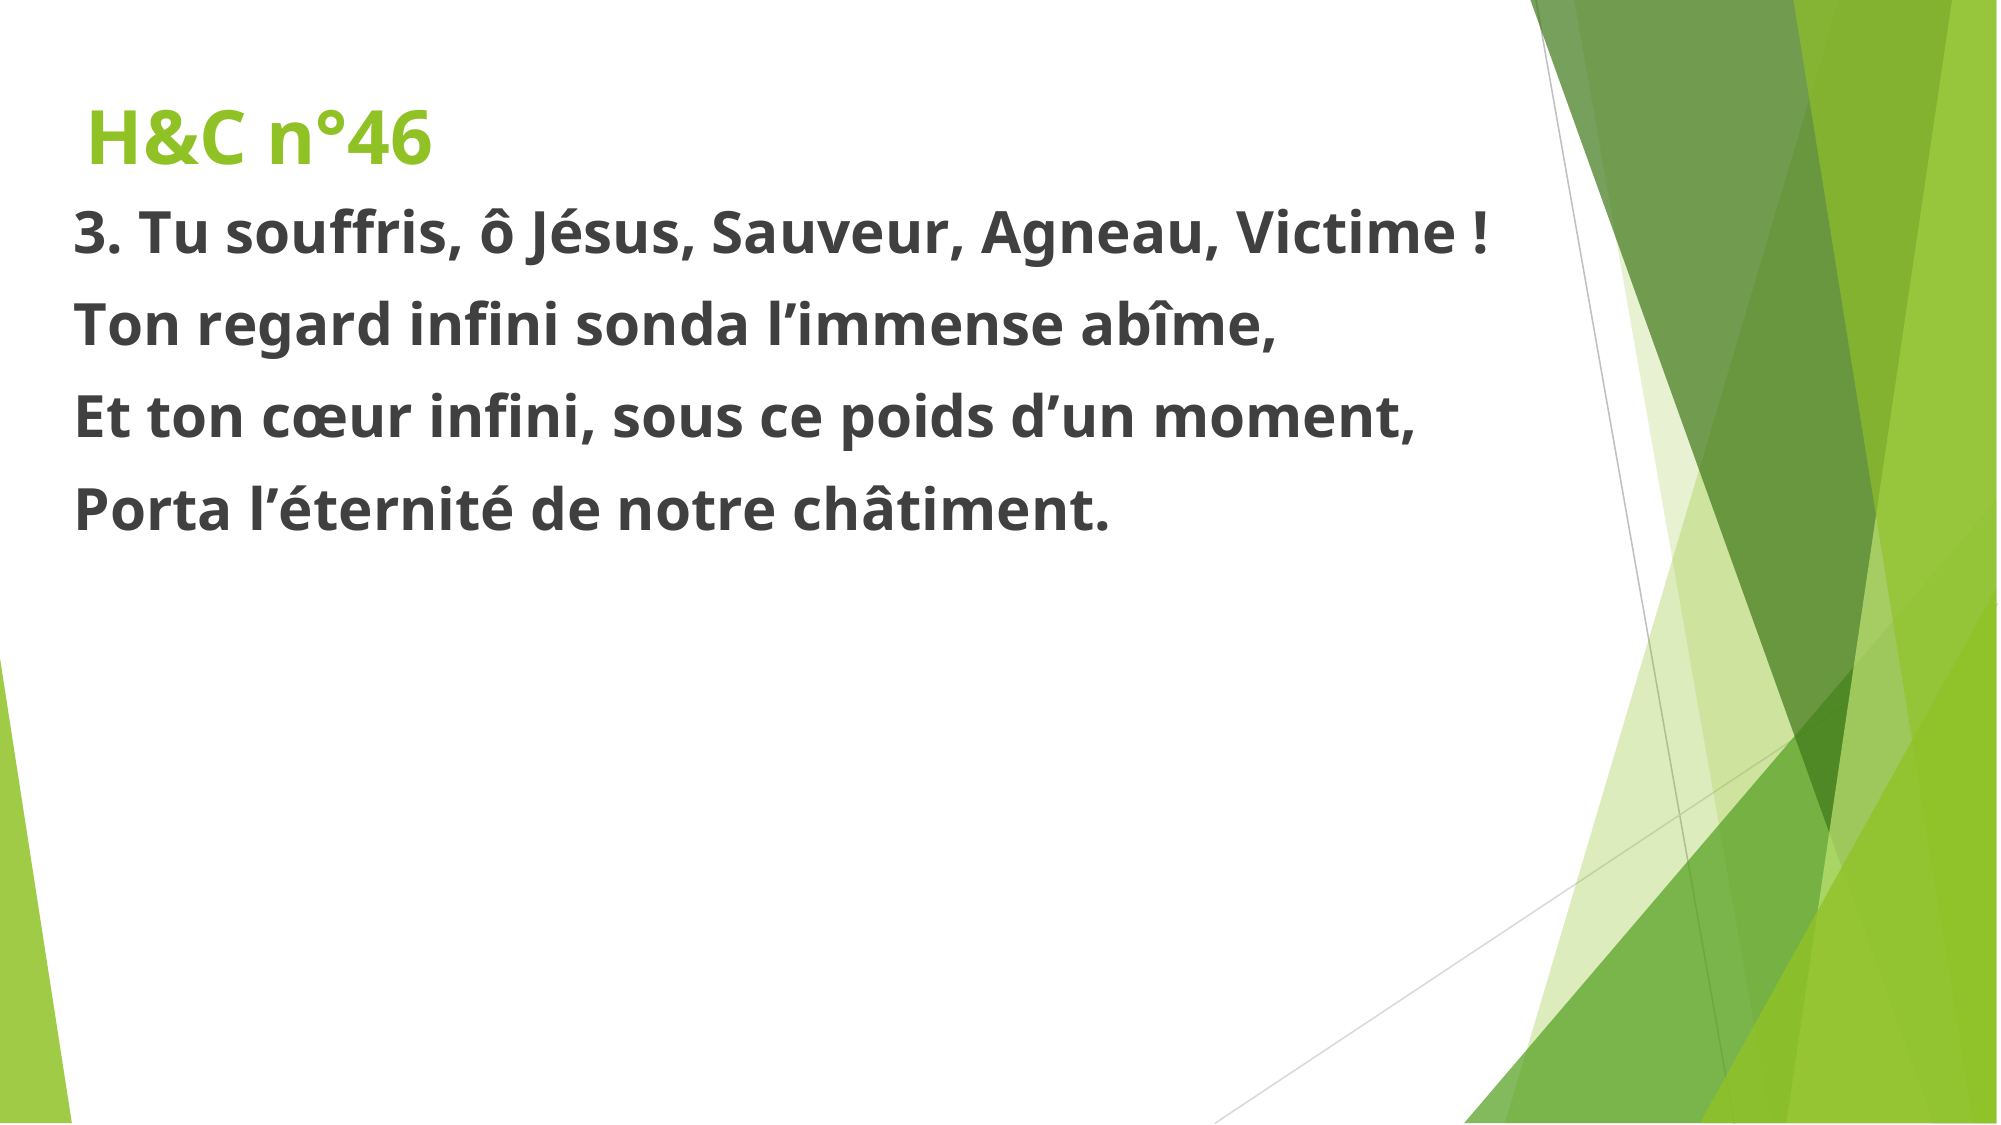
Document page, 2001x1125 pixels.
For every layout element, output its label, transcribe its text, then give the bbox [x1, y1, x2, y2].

text_box H&C n°46 [70, 82, 497, 177]
text_box 3. Tu souffris, ô Jésus, Sauveur, Agneau, Victime ! Ton regard infini sonda l’immense abîme, Et ton cœur infini, sous ce poids d’un moment, Porta l’éternité de notre châtiment. [59, 177, 1985, 1075]
